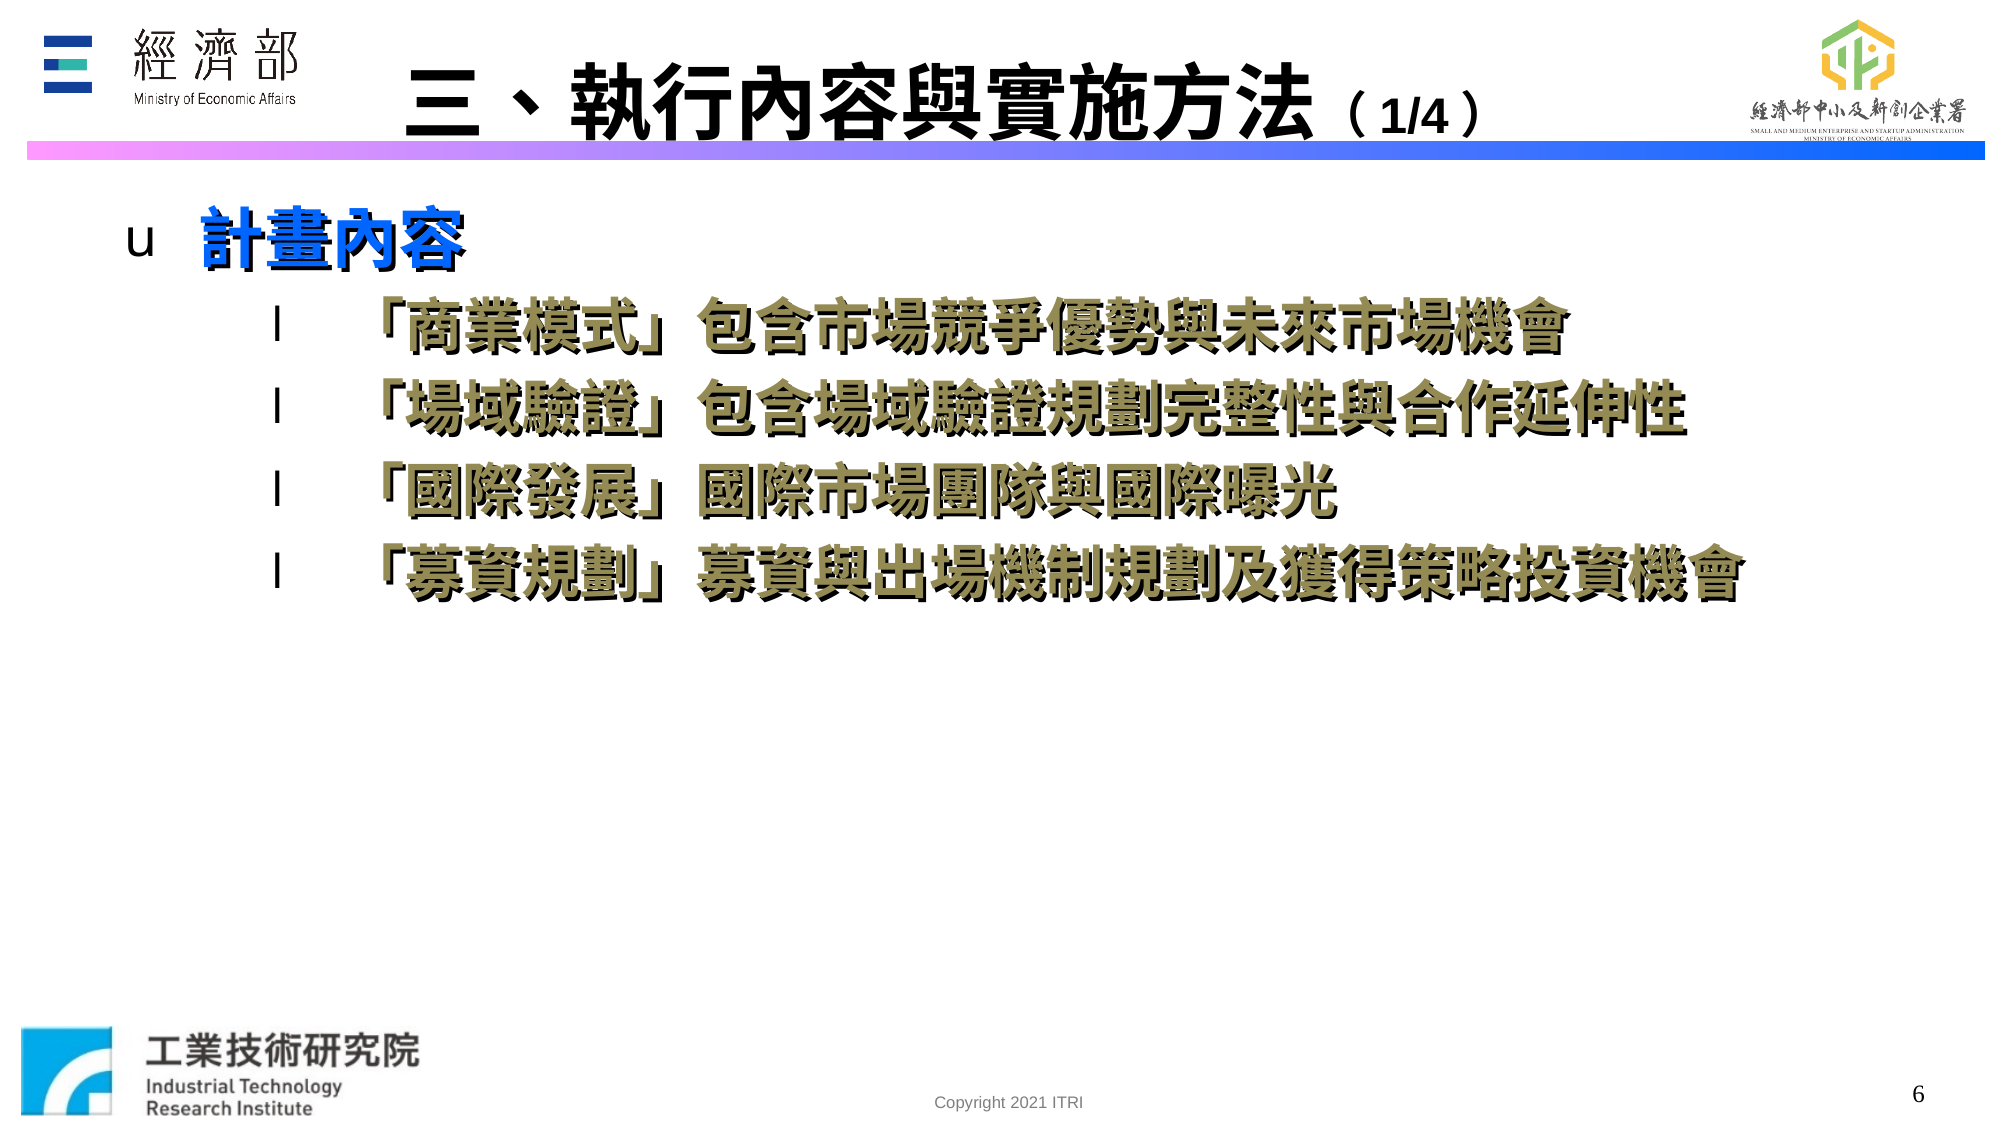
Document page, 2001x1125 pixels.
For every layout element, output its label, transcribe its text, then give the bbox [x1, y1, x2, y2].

list 計畫內容 「商業模式」包含市場競爭優勢與未來市場機會 「場域驗證」包含場域驗證規劃完整性與合作延伸性 「國際發展」國際市場團隊與國際曝光 「募資規劃」募資與出場機制規劃及獲得策略投資機會 [121, 193, 1881, 1032]
text_box 6 [1897, 1070, 1983, 1121]
text_box 三、執行內容與實施方法（1/4） [271, 22, 1641, 127]
